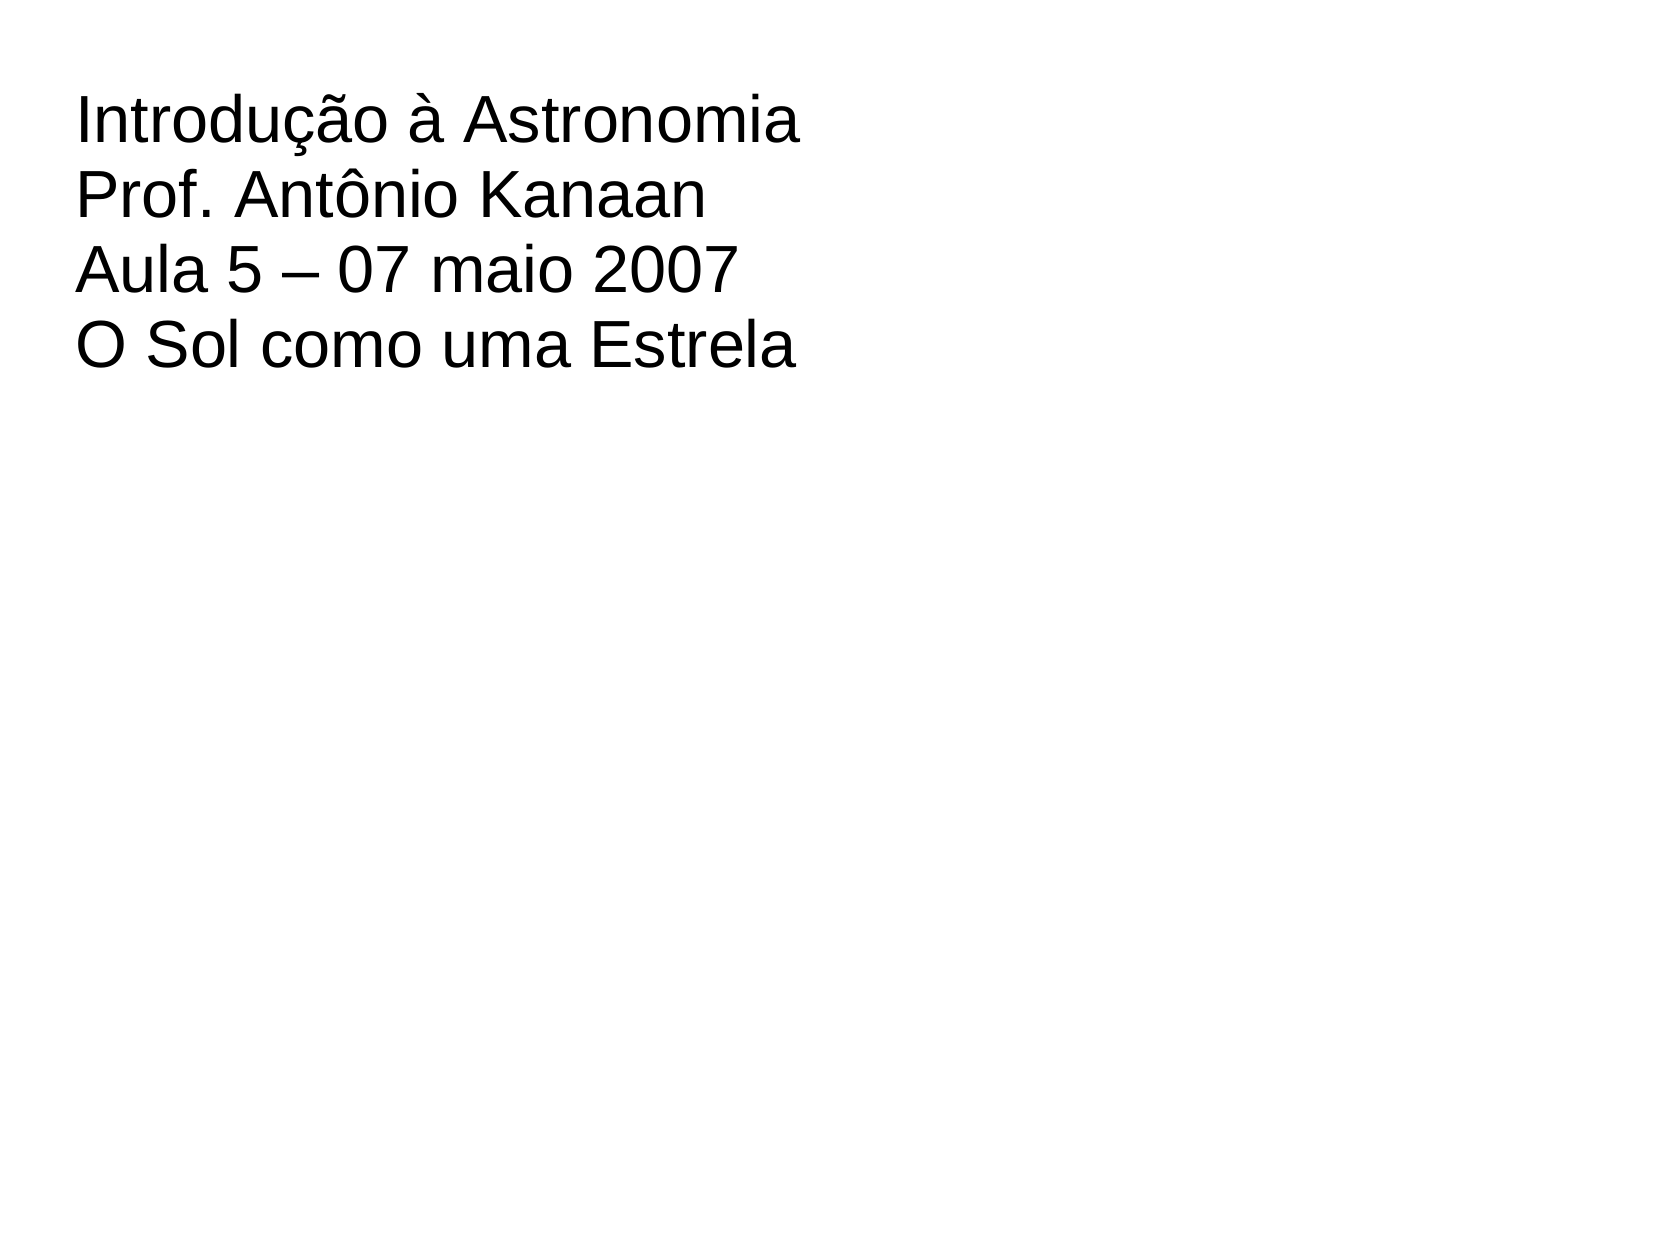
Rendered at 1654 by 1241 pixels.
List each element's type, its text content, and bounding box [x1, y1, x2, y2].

text_box Introdução à Astronomia Prof. Antônio Kanaan Aula 5 – 07 maio 2007 O Sol como uma Estrela [60, 75, 901, 464]
